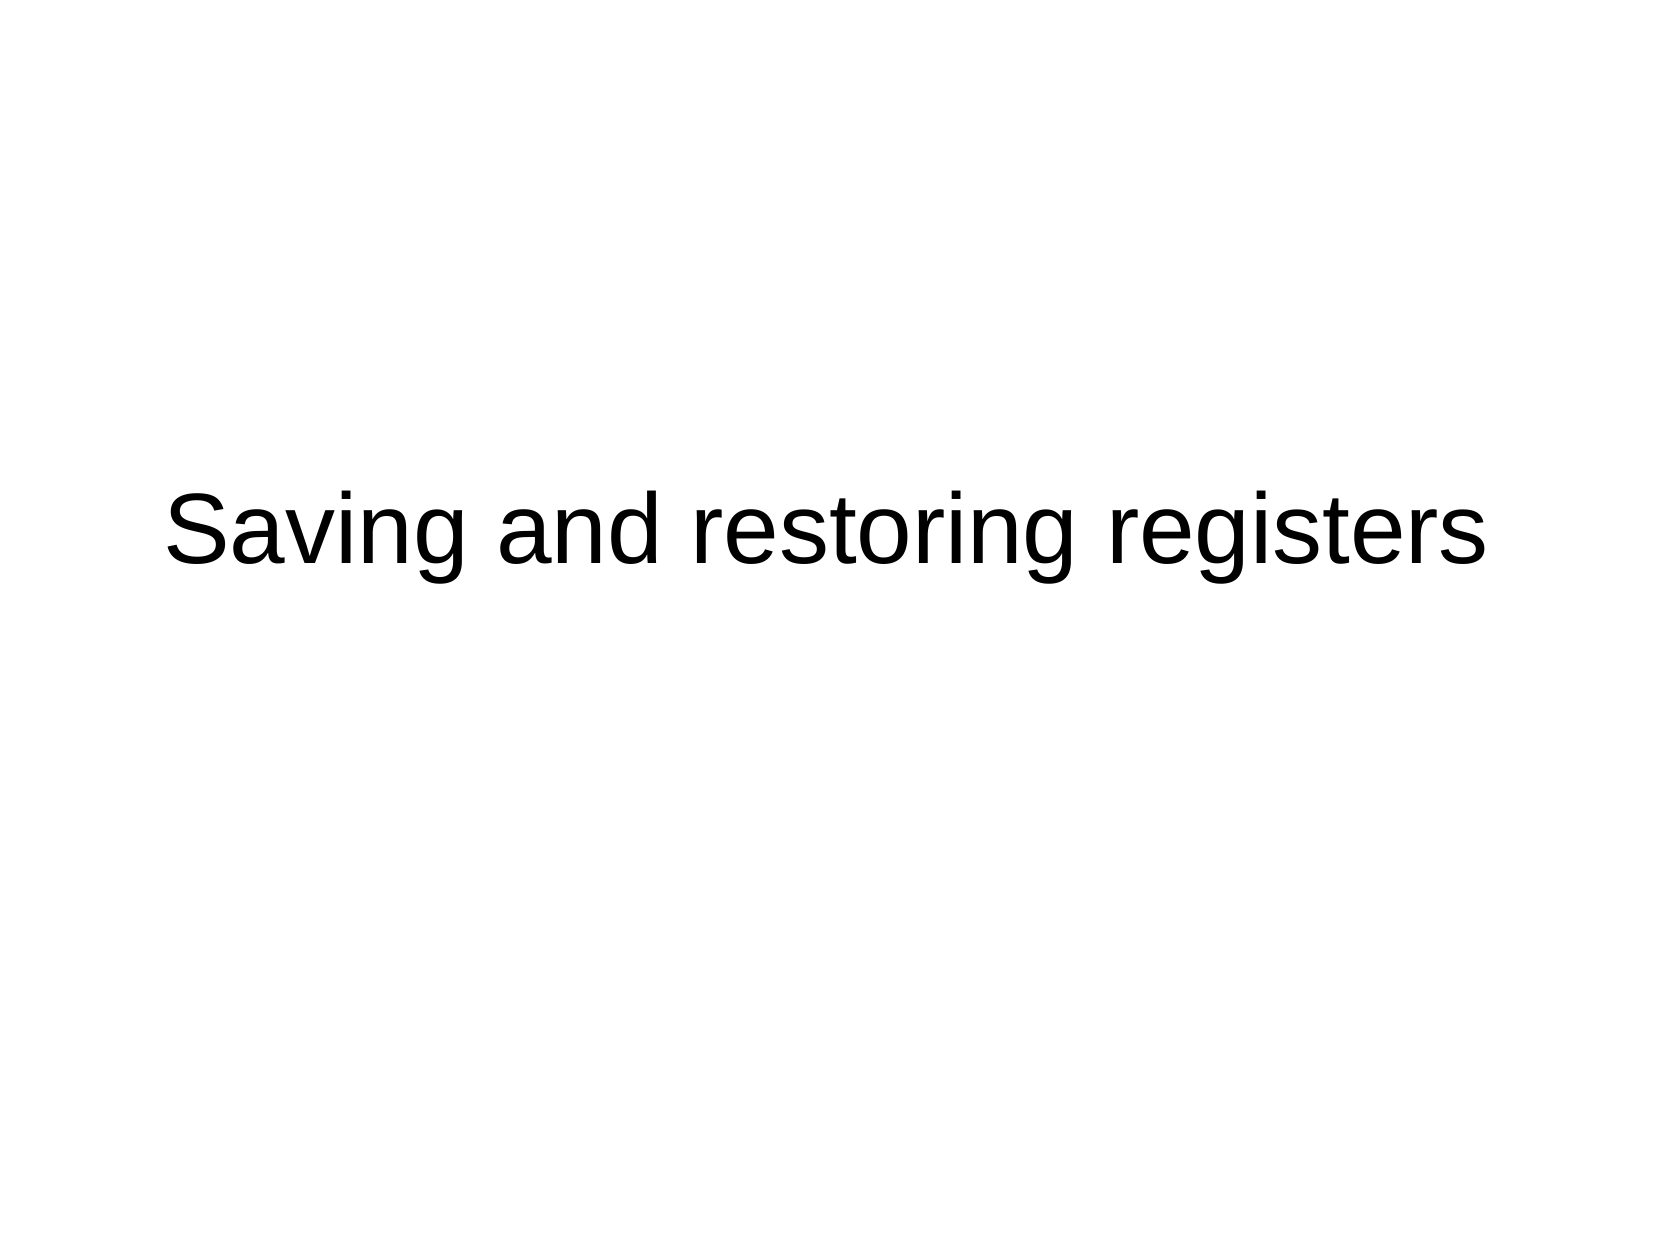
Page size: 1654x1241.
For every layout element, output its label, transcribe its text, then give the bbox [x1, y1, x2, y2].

subtitle Saving and restoring registers [82, 49, 1571, 1010]
